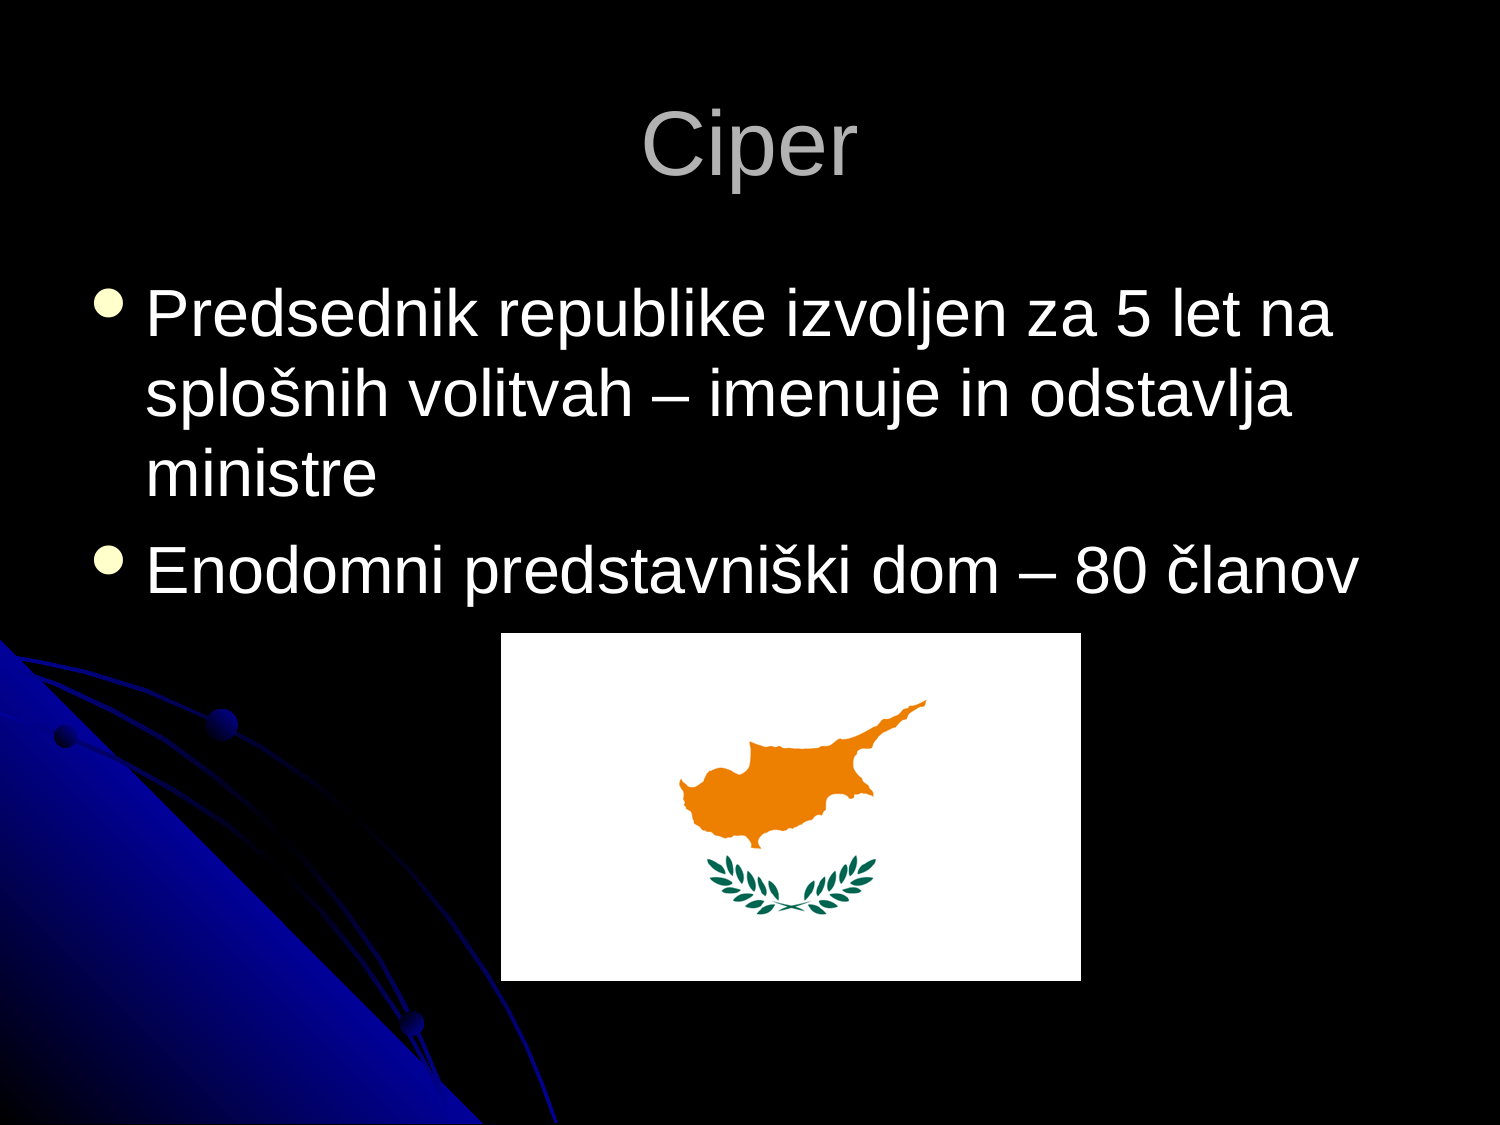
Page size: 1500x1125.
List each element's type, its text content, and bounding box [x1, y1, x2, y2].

title Ciper [75, 37, 1425, 241]
list Predsednik republike izvoljen za 5 let na splošnih volitvah – imenuje in odstavlja ministre Enodomni predstavniški dom – 80 članov [75, 262, 1425, 916]
picture [501, 633, 1081, 981]
